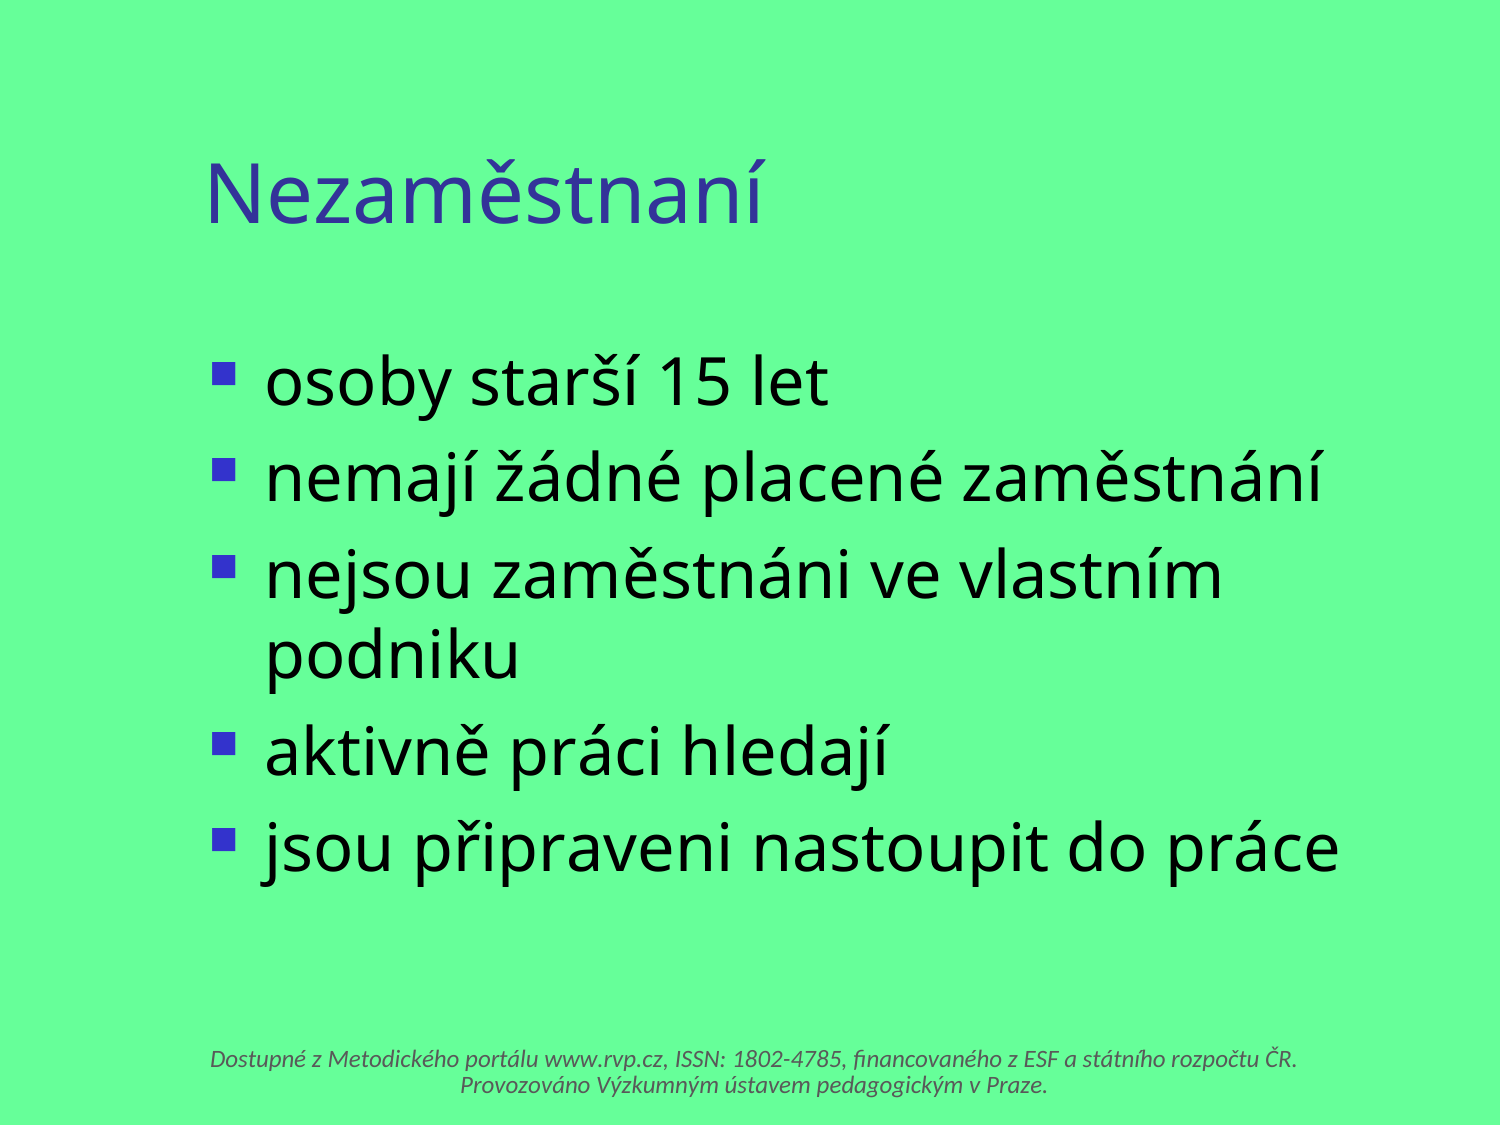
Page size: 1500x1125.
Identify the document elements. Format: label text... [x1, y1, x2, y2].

title Nezaměstnaní [188, 7, 1468, 248]
text_box Dostupné z Metodického portálu www.rvp.cz, ISSN: 1802-4785, financovaného z ESF a státního rozpočtu ČR. Provozováno Výzkumným ústavem pedagogickým v Praze. [133, 1042, 1377, 1103]
list osoby starší 15 let nemají žádné placené zaměstnání nejsou zaměstnáni ve vlastním podniku aktivně práci hledají jsou připraveni nastoupit do práce [193, 331, 1469, 1007]
